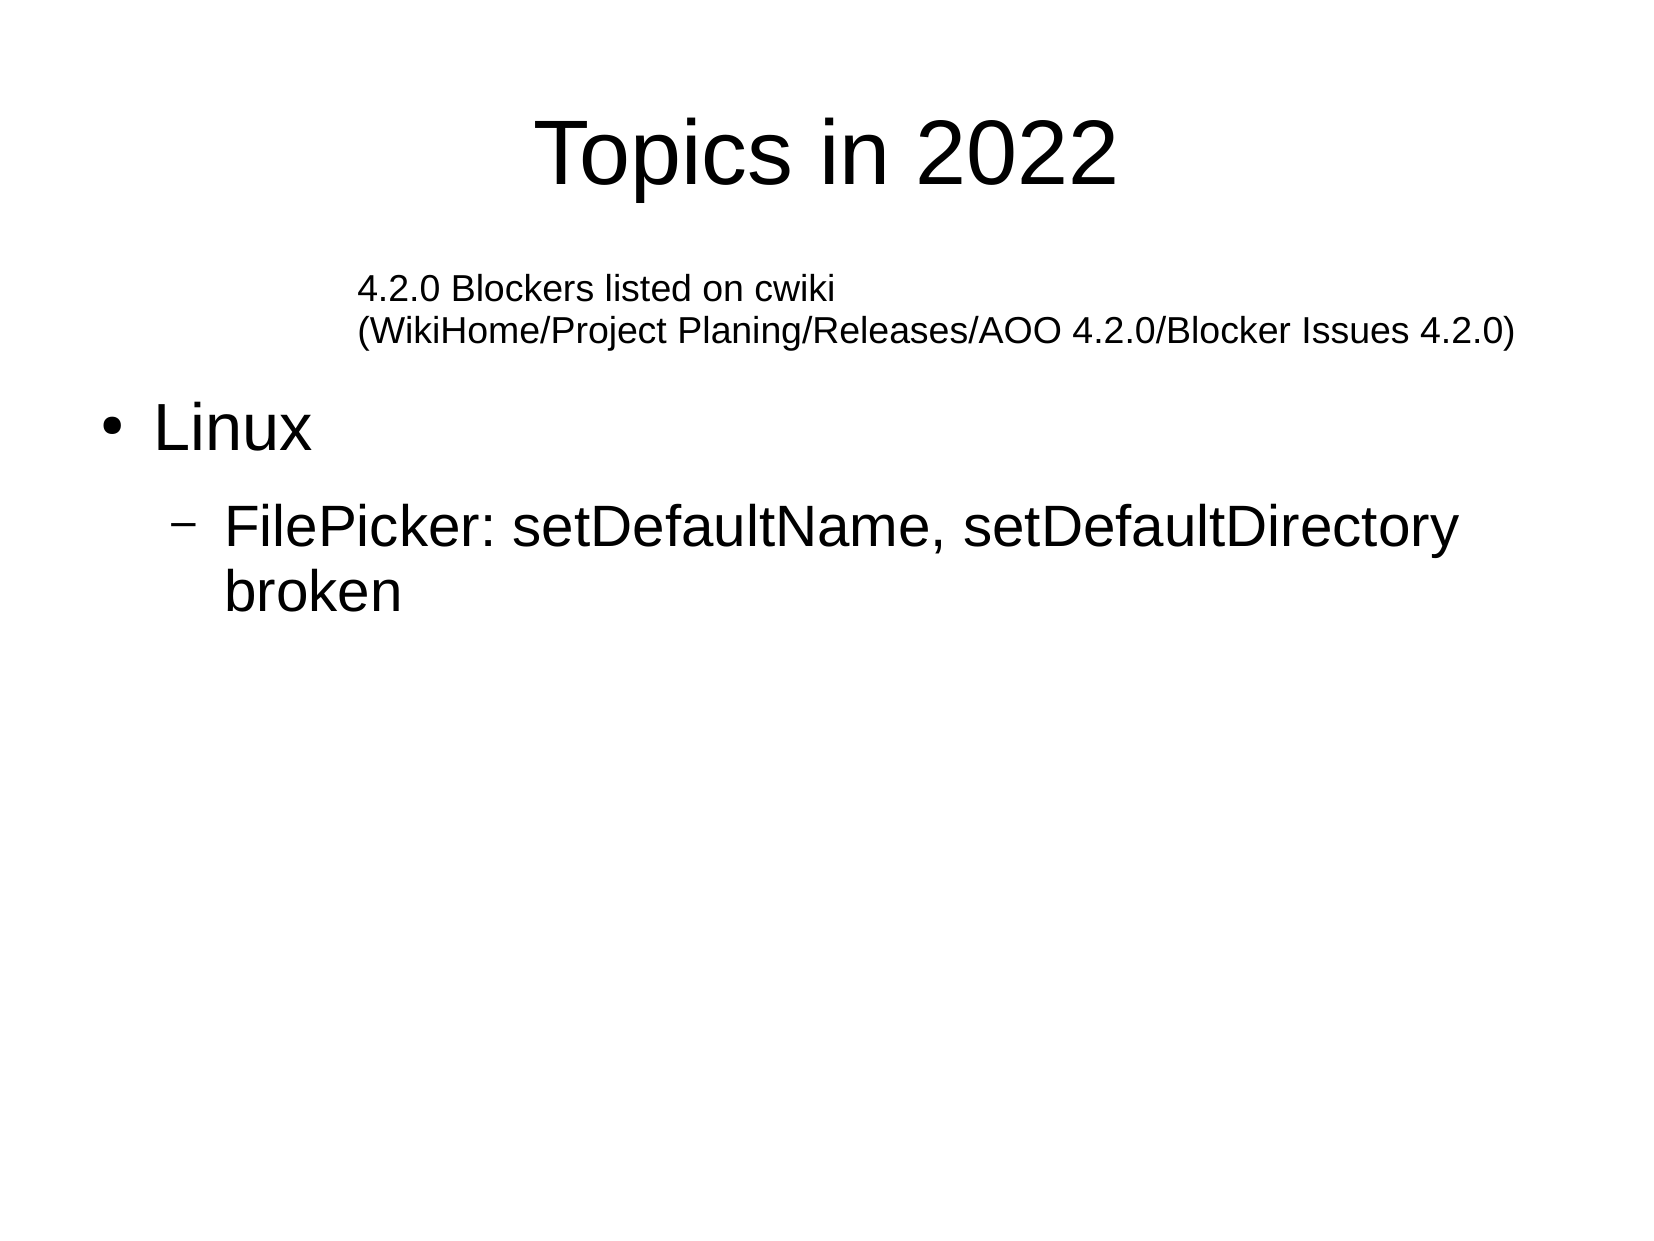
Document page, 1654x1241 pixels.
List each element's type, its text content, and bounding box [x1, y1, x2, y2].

title Topics in 2022 [82, 49, 1571, 257]
list Linux FilePicker: setDefaultName, setDefaultDirectory broken [82, 389, 1571, 1109]
text_box 4.2.0 Blockers listed on cwiki (WikiHome/Project Planing/Releases/AOO 4.2.0/Blocker Issues 4.2.0) [342, 259, 1532, 359]
